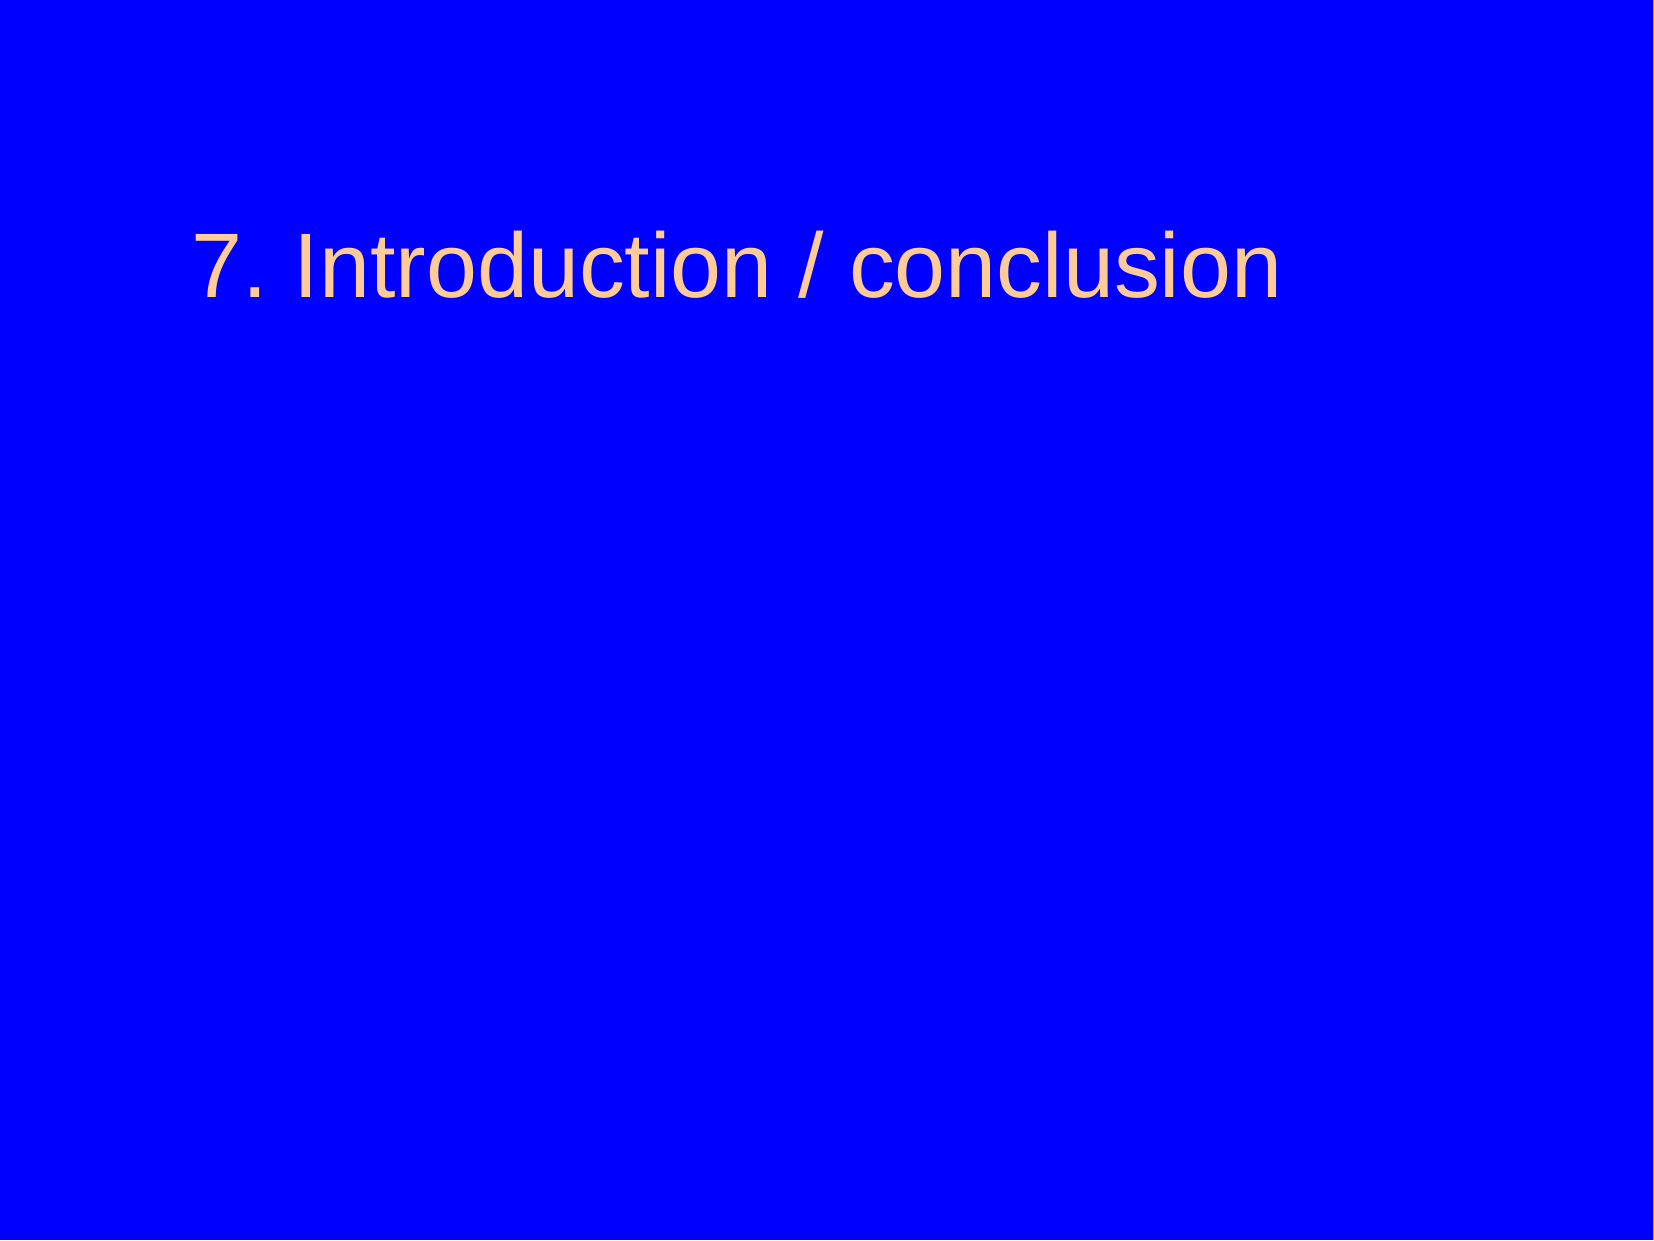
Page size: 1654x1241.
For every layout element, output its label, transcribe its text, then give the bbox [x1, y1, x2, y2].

text_box 7. Introduction / conclusion [177, 207, 1536, 325]
